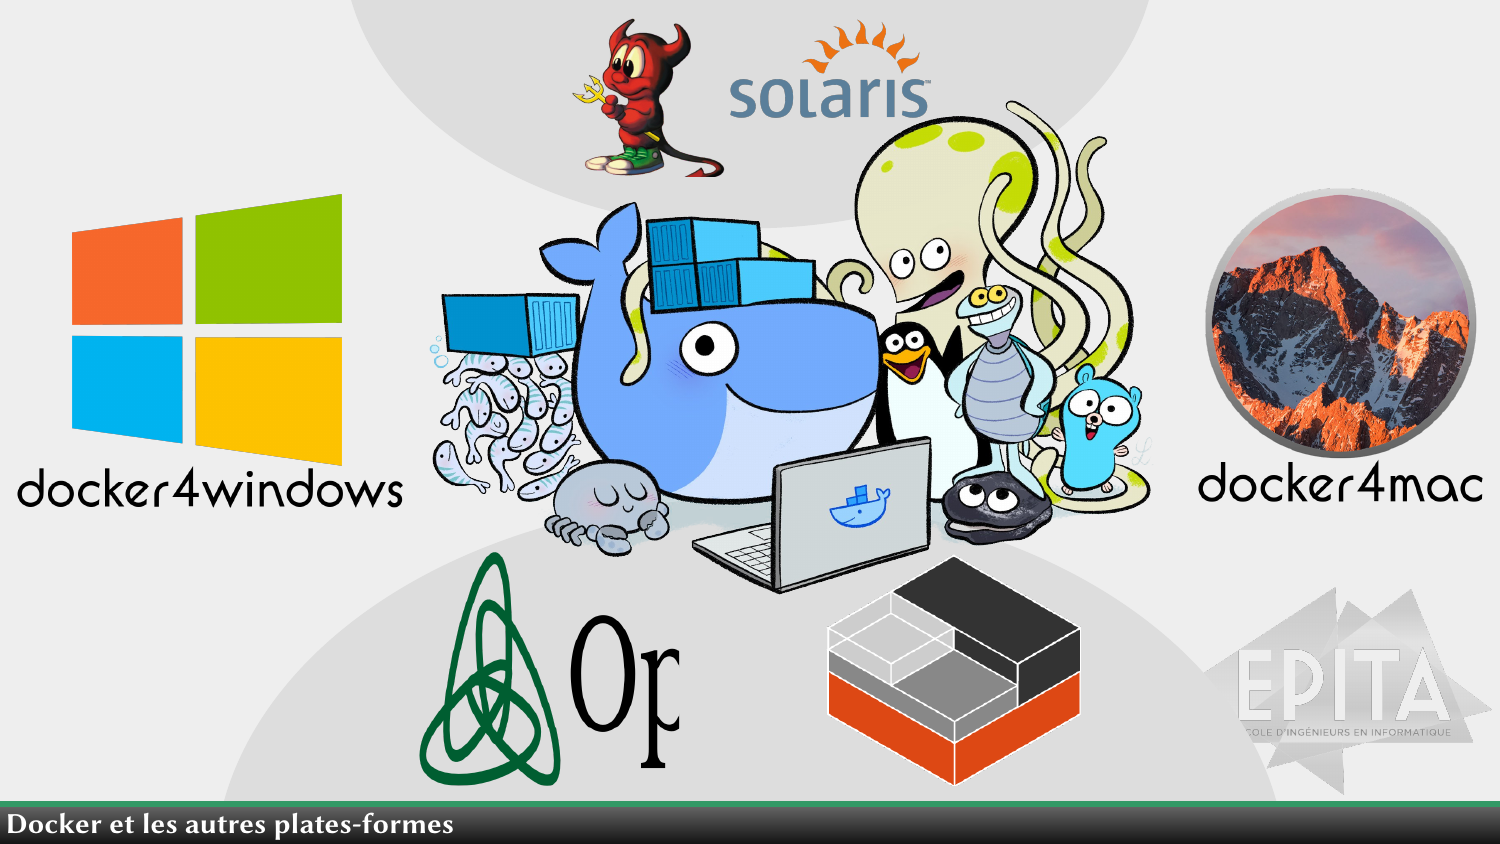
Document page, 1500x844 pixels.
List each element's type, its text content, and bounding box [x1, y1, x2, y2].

title Docker et les autres plates-formes [5, 801, 1075, 844]
picture [17, 194, 403, 508]
picture [1187, 587, 1492, 795]
picture [1198, 186, 1483, 502]
picture [419, 17, 1164, 786]
